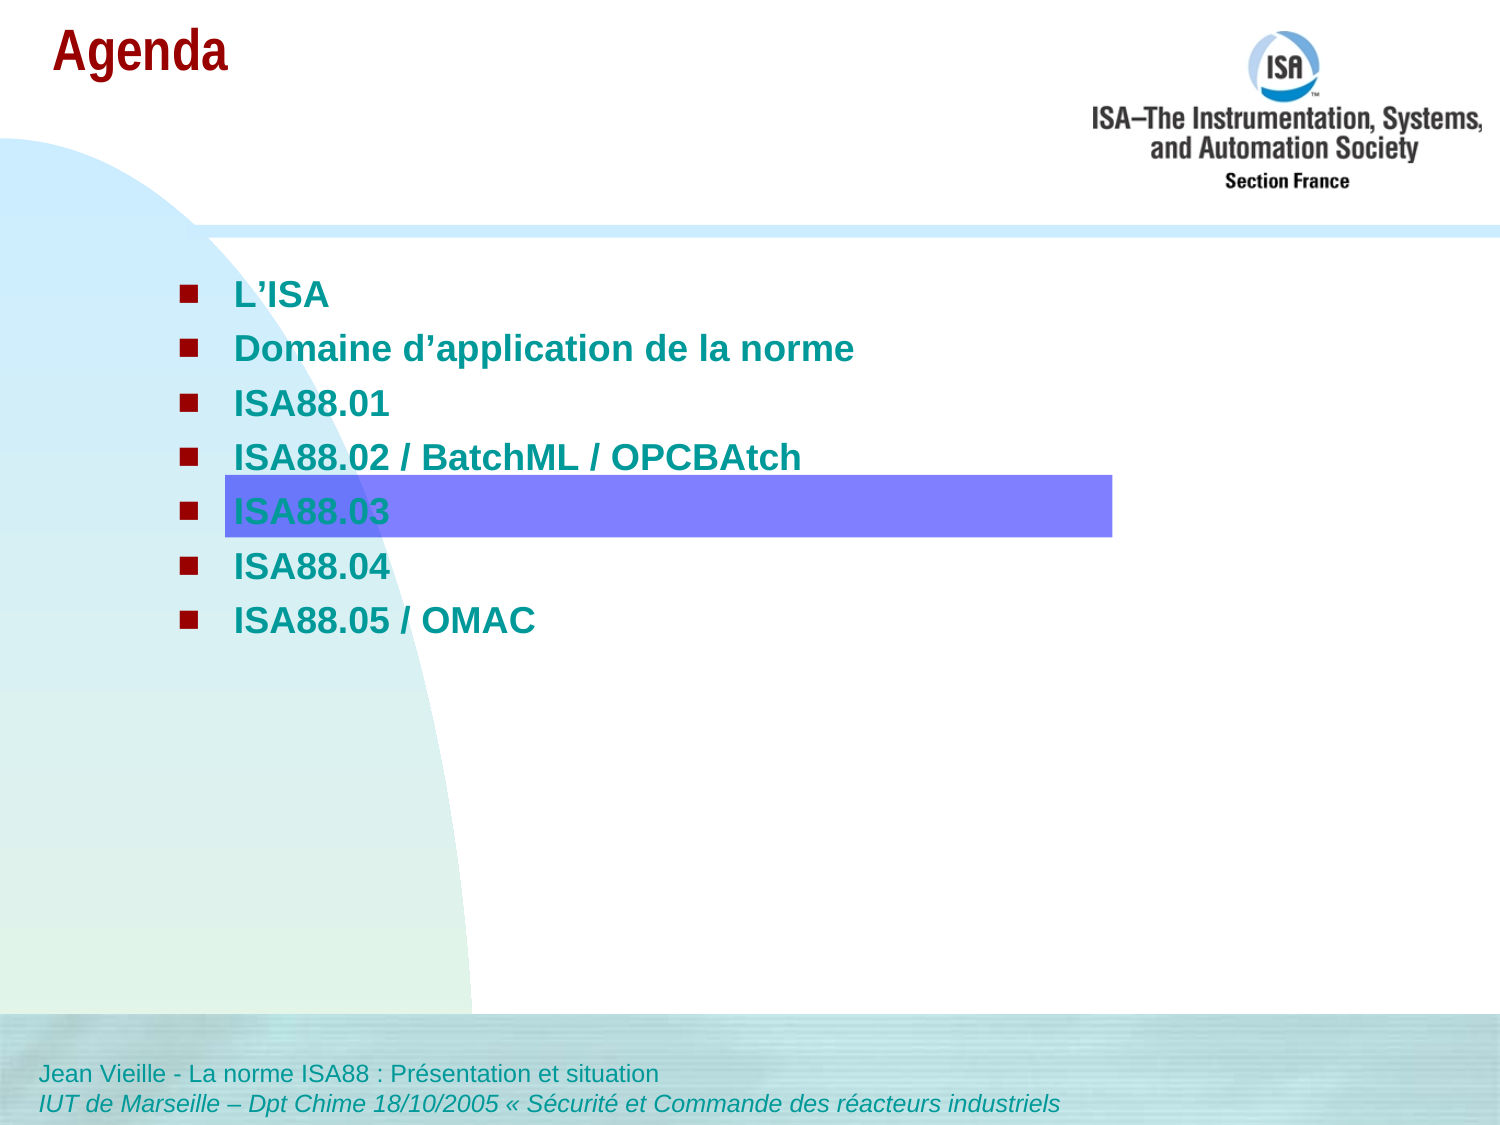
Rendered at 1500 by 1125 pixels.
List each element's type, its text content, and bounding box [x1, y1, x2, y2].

picture [0, 1014, 1500, 1125]
list L’ISA Domaine d’application de la norme ISA88.01 ISA88.02 / BatchML / OPCBAtch ISA88.03 ISA88.04 ISA88.05 / OMAC [162, 262, 1453, 1000]
picture [1092, 31, 1483, 194]
title Agenda [37, 12, 1088, 201]
